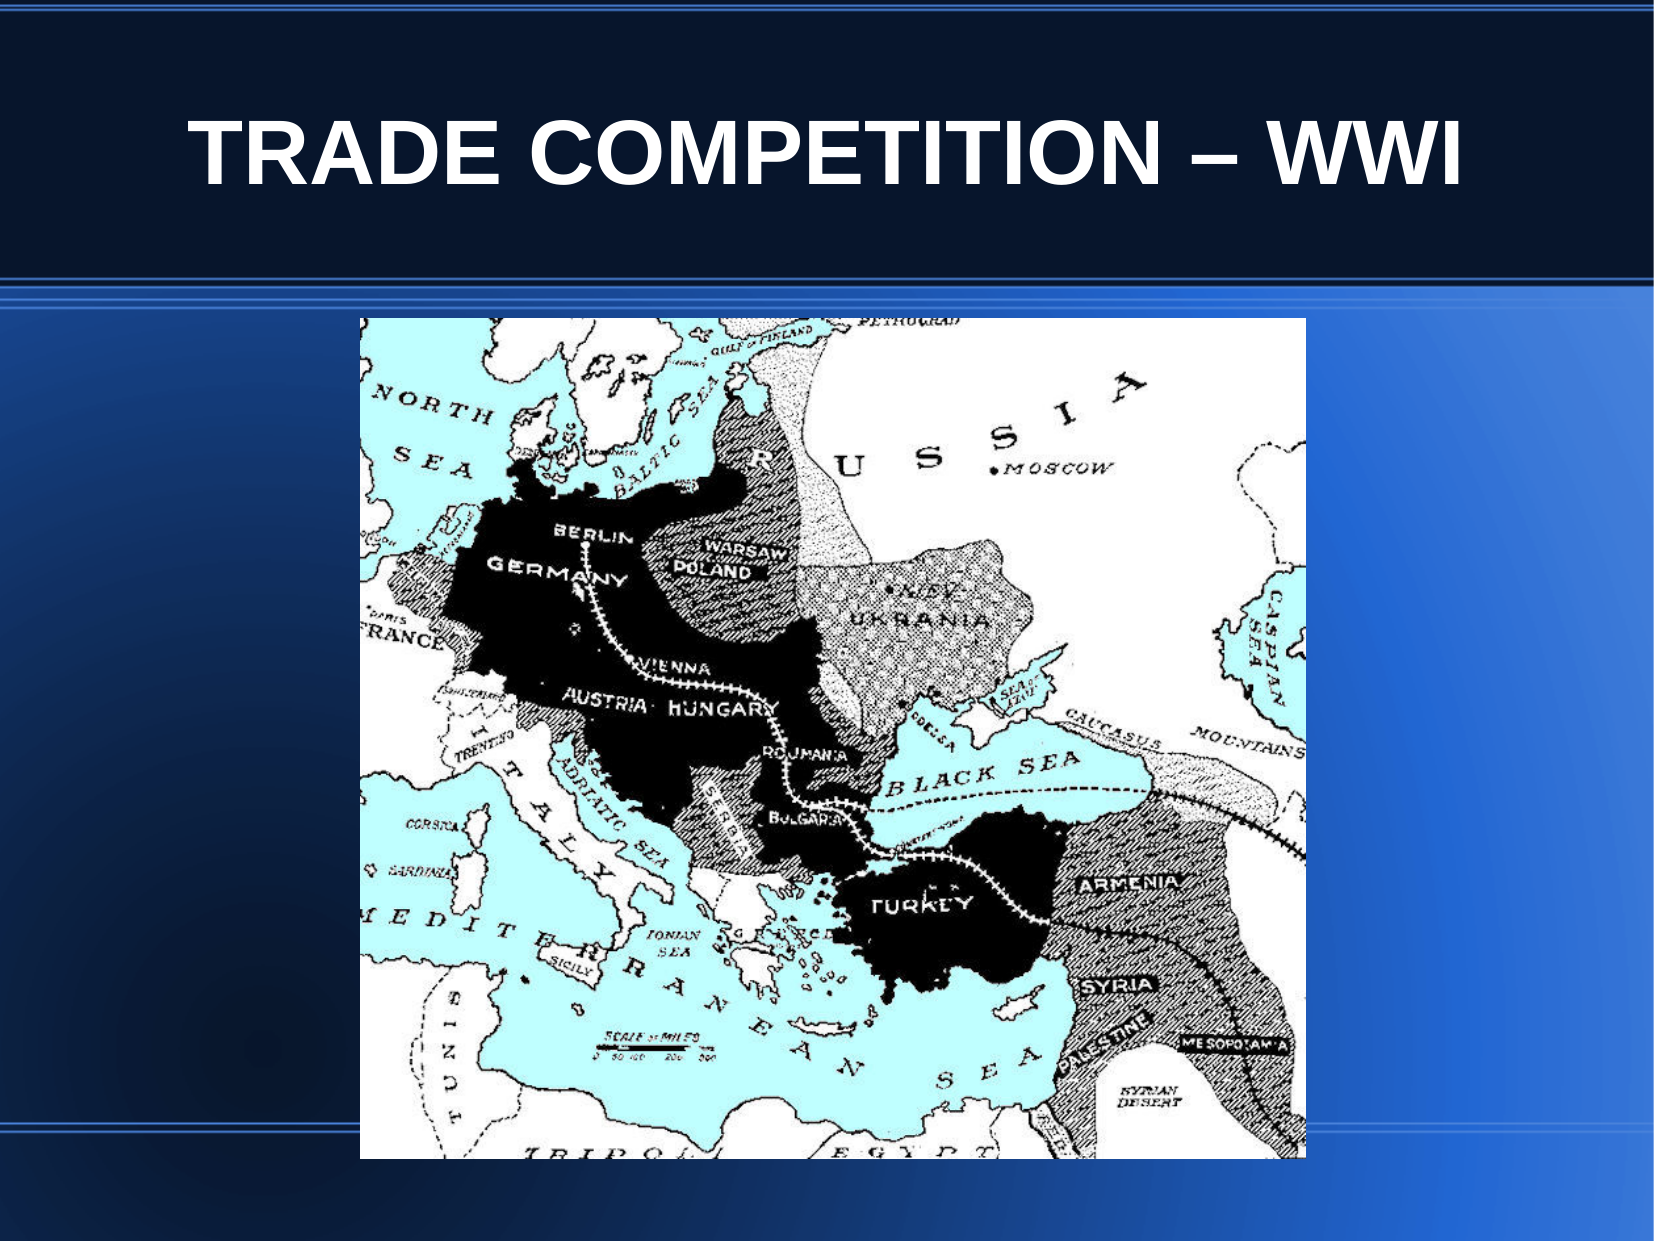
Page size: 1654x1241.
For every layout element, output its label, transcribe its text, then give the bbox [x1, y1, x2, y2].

title TRADE COMPETITION – WWI [82, 49, 1571, 257]
picture [0, 0, 1654, 1241]
